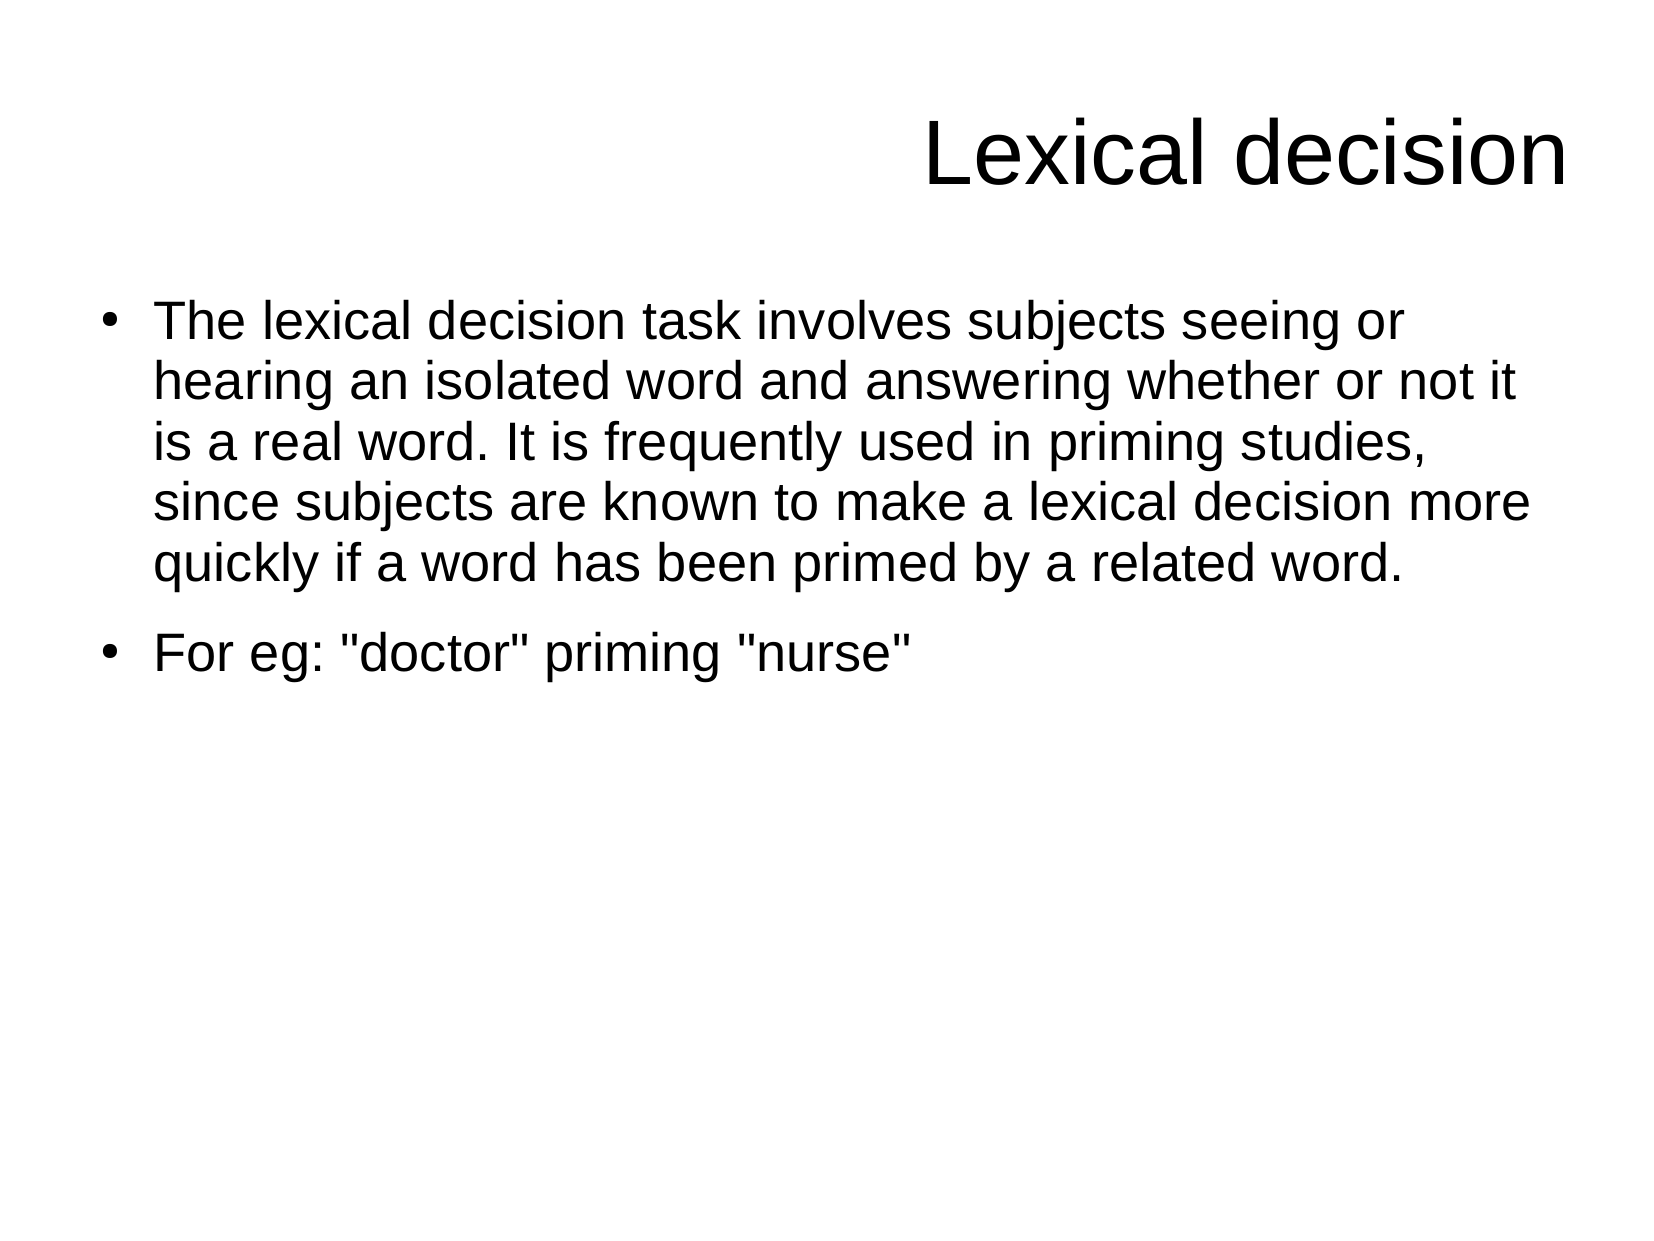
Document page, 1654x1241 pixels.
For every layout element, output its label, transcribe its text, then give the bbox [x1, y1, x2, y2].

title Lexical decision [82, 49, 1571, 257]
list The lexical decision task involves subjects seeing or hearing an isolated word and answering whether or not it is a real word. It is frequently used in priming studies, since subjects are known to make a lexical decision more quickly if a word has been primed by a related word. For eg: "doctor" priming "nurse" [82, 290, 1538, 1010]
